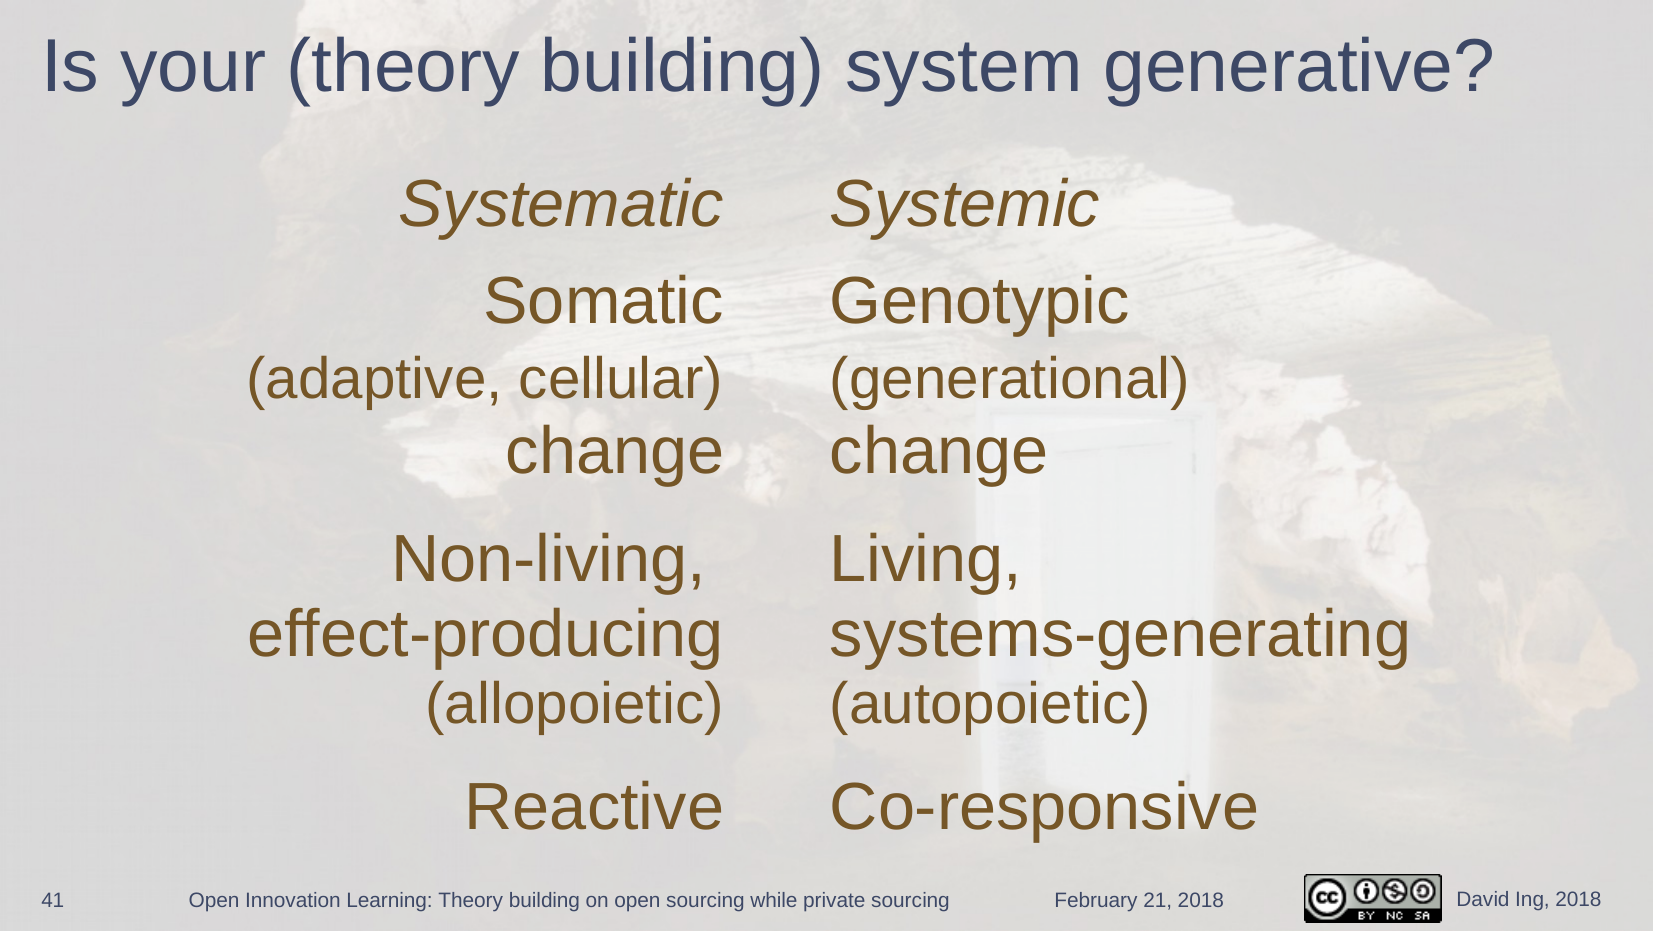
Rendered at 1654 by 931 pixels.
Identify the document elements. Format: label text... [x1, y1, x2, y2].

table_cell Genotypic (generational) change [815, 255, 1593, 514]
table_cell Somatic (adaptive, cellular) change [34, 255, 739, 514]
table_header Systemic [815, 158, 1593, 255]
table_cell Non-living, effect-producing (allopoietic) [34, 514, 739, 761]
picture [1304, 874, 1442, 923]
table_cell Reactive [34, 761, 739, 859]
table_cell [739, 761, 815, 859]
table_header Systematic [34, 158, 739, 255]
table_cell 4. [0, 0, 1653, 931]
table_cell Co-responsive [815, 761, 1593, 859]
table_cell Living, systems-generating (autopoietic) [815, 514, 1593, 761]
table_header [739, 158, 815, 255]
title Is your (theory building) system generative? [41, 30, 1613, 126]
table_cell [739, 255, 815, 514]
table_cell [739, 514, 815, 761]
